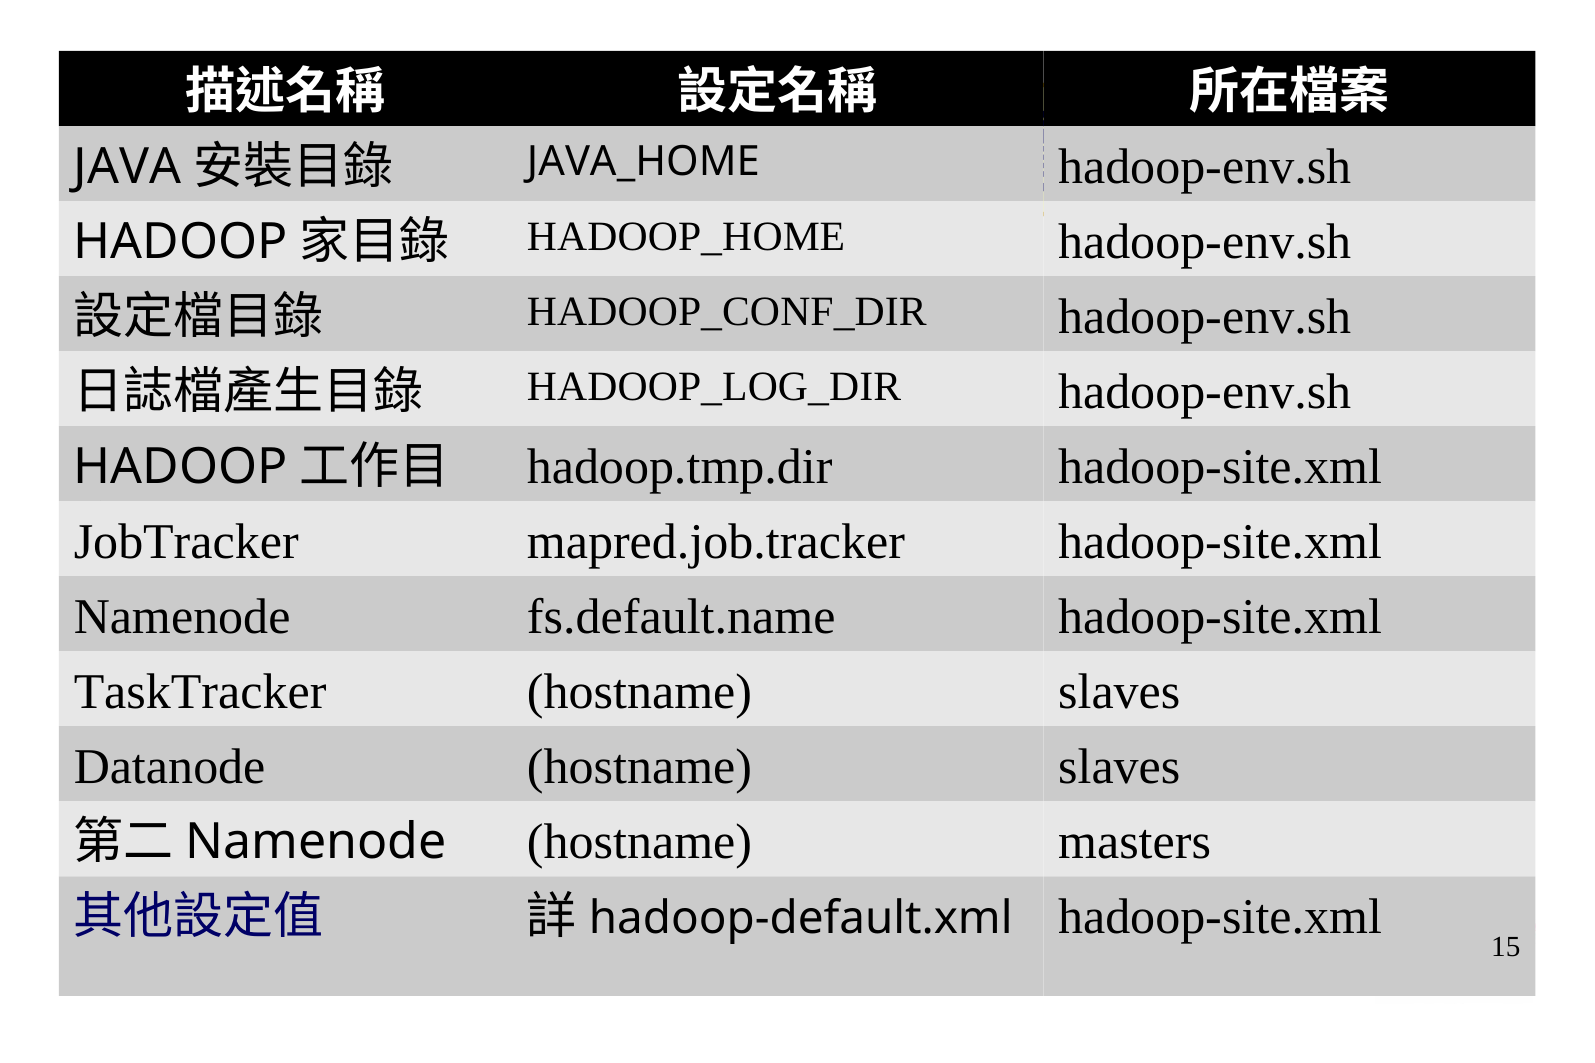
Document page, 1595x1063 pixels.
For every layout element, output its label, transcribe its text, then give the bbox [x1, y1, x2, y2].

text_box 日誌檔產生目錄 [58, 351, 512, 426]
text_box 設定檔目錄 [58, 276, 512, 351]
text_box hadoop-site.xml [1043, 426, 1536, 501]
text_box fs.default.name [512, 576, 1043, 651]
text_box masters [1043, 801, 1536, 876]
picture [1375, 996, 1536, 1004]
text_box hadoop-site.xml [1043, 876, 1536, 996]
text_box (hostname) [512, 726, 1043, 801]
text_box HADOOP_LOG_DIR [512, 351, 1043, 426]
text_box hadoop-env.sh [1043, 201, 1536, 276]
text_box hadoop-env.sh [1043, 351, 1536, 426]
text_box slaves [1043, 726, 1536, 801]
text_box (hostname) [512, 801, 1043, 876]
text_box hadoop-env.sh [1043, 126, 1536, 201]
text_box JAVA安裝目錄 [58, 126, 512, 201]
text_box hadoop-site.xml [1043, 501, 1536, 576]
text_box HADOOP_CONF_DIR [512, 276, 1043, 351]
text_box HADOOP家目錄 [58, 201, 512, 276]
text_box 描述名稱 [58, 50, 512, 126]
text_box (hostname) [512, 651, 1043, 726]
text_box 設定名稱 [512, 50, 1043, 126]
text_box hadoop-env.sh [1043, 276, 1536, 351]
text_box hadoop.tmp.dir [512, 426, 1043, 501]
text_box HADOOP工作目錄 [58, 426, 512, 501]
text_box TaskTracker [58, 651, 512, 726]
text_box 其他設定值 [58, 876, 512, 996]
text_box hadoop-site.xml [1043, 576, 1536, 651]
text_box HADOOP_HOME [512, 201, 1043, 276]
text_box Namenode [58, 576, 512, 651]
text_box JobTracker [58, 501, 512, 576]
text_box slaves [1043, 651, 1536, 726]
text_box 詳hadoop-default.xml [512, 876, 1043, 996]
text_box <編號> [1363, 919, 1536, 983]
text_box Datanode [58, 726, 512, 801]
text_box 所在檔案 [1043, 50, 1536, 126]
text_box JAVA_HOME [512, 126, 1043, 201]
text_box mapred.job.tracker [512, 501, 1043, 576]
text_box 第二Namenode [58, 801, 512, 876]
